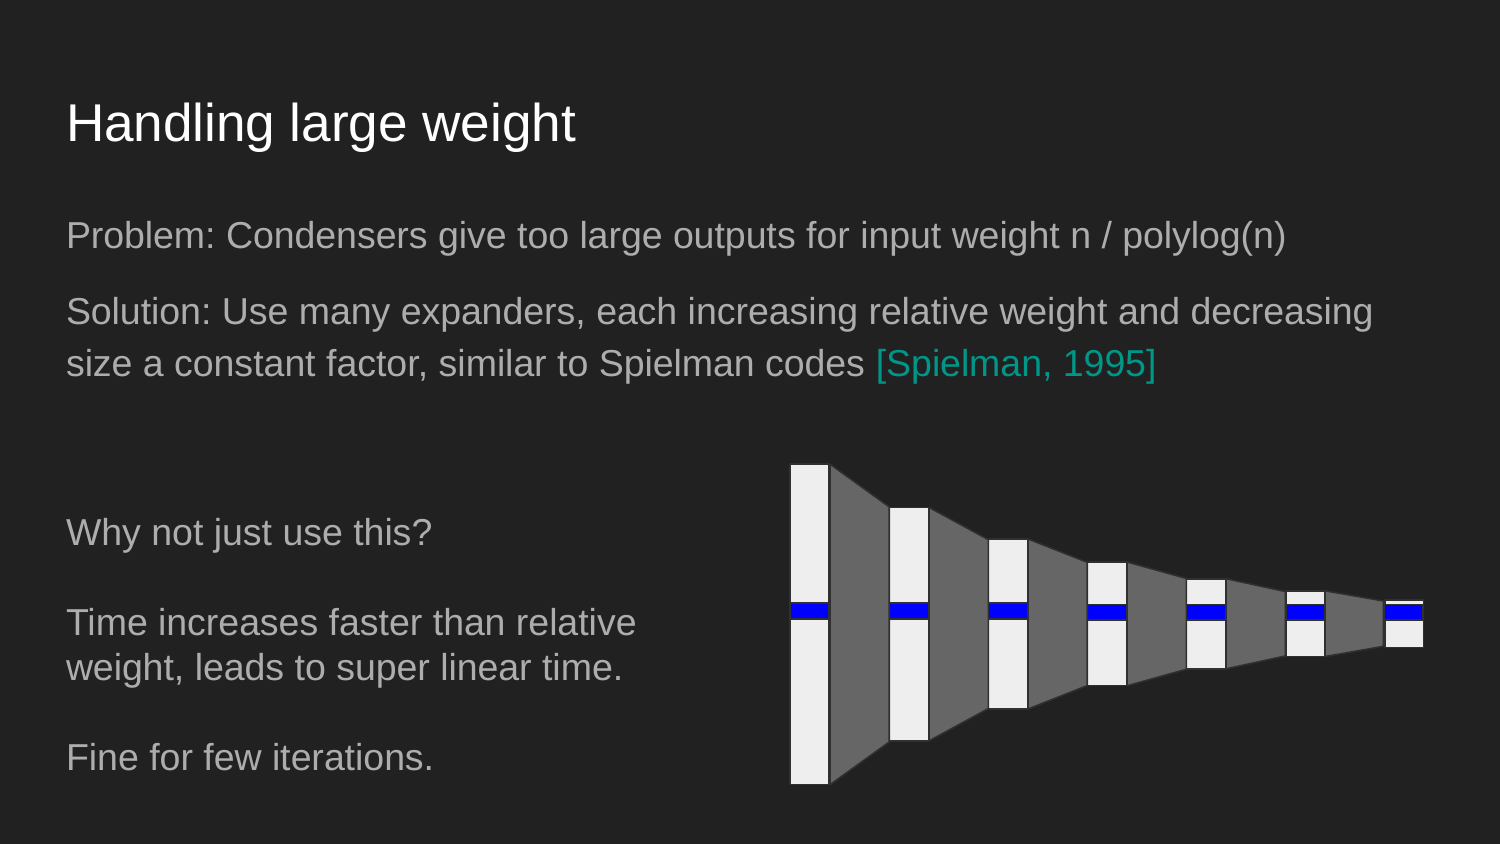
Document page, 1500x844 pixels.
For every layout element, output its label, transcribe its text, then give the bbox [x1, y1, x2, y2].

text_box [830, 464, 1424, 785]
text_box Why not just use this? Time increases faster than relative weight, leads to super linear time. Fine for few iterations. [51, 493, 685, 815]
title Handling large weight [51, 72, 1449, 167]
list Problem: Condensers give too large outputs for input weight n / polylog(n) Solution: Use many expanders, each increasing relative weight and decreasing size a constant factor, similar to Spielman codes [Spielman, 1995] [51, 189, 1449, 472]
text_box [789, 463, 829, 785]
